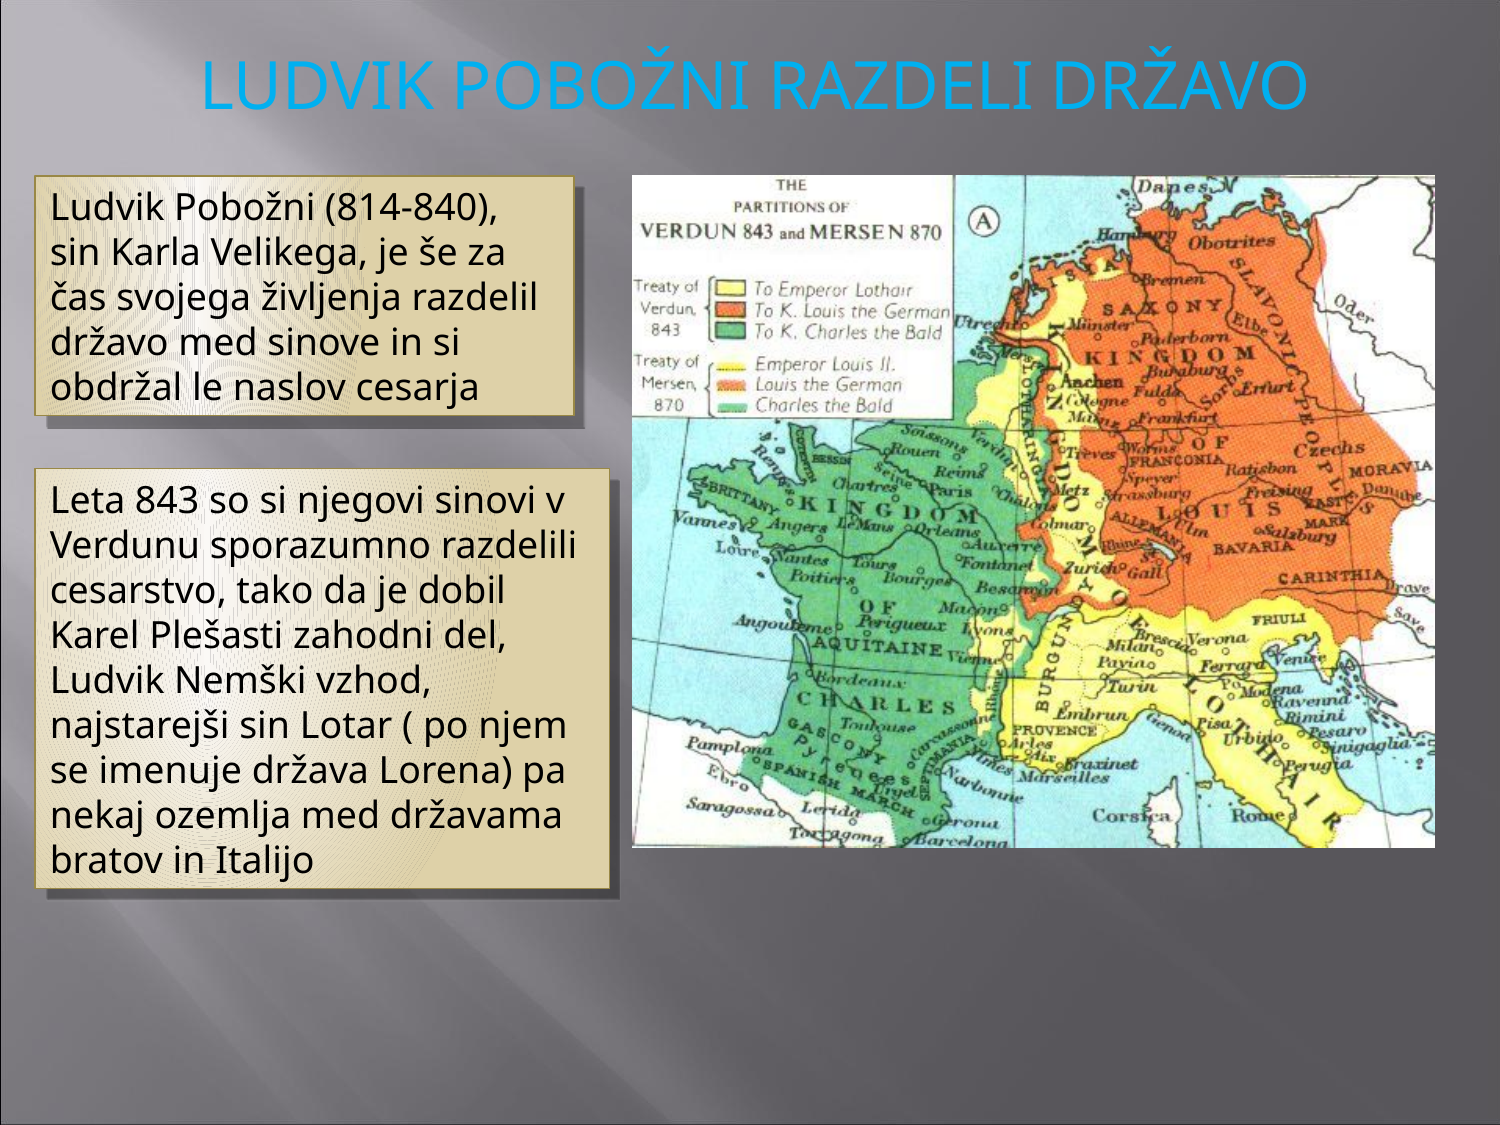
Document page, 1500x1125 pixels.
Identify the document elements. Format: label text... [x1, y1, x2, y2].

text_box LUDVIK POBOŽNI RAZDELI DRŽAVO [105, 35, 1407, 130]
text_box Leta 843 so si njegovi sinovi v Verdunu sporazumno razdelili cesarstvo, tako da je dobil Karel Plešasti zahodni del, Ludvik Nemški vzhod, najstarejši sin Lotar ( po njem se imenuje država Lorena) pa nekaj ozemlja med državama bratov in Italijo [35, 468, 610, 889]
picture [0, 0, 1500, 1125]
text_box Ludvik Pobožni (814-840), sin Karla Velikega, je še za čas svojega življenja razdelil državo med sinove in si obdržal le naslov cesarja [35, 175, 575, 416]
